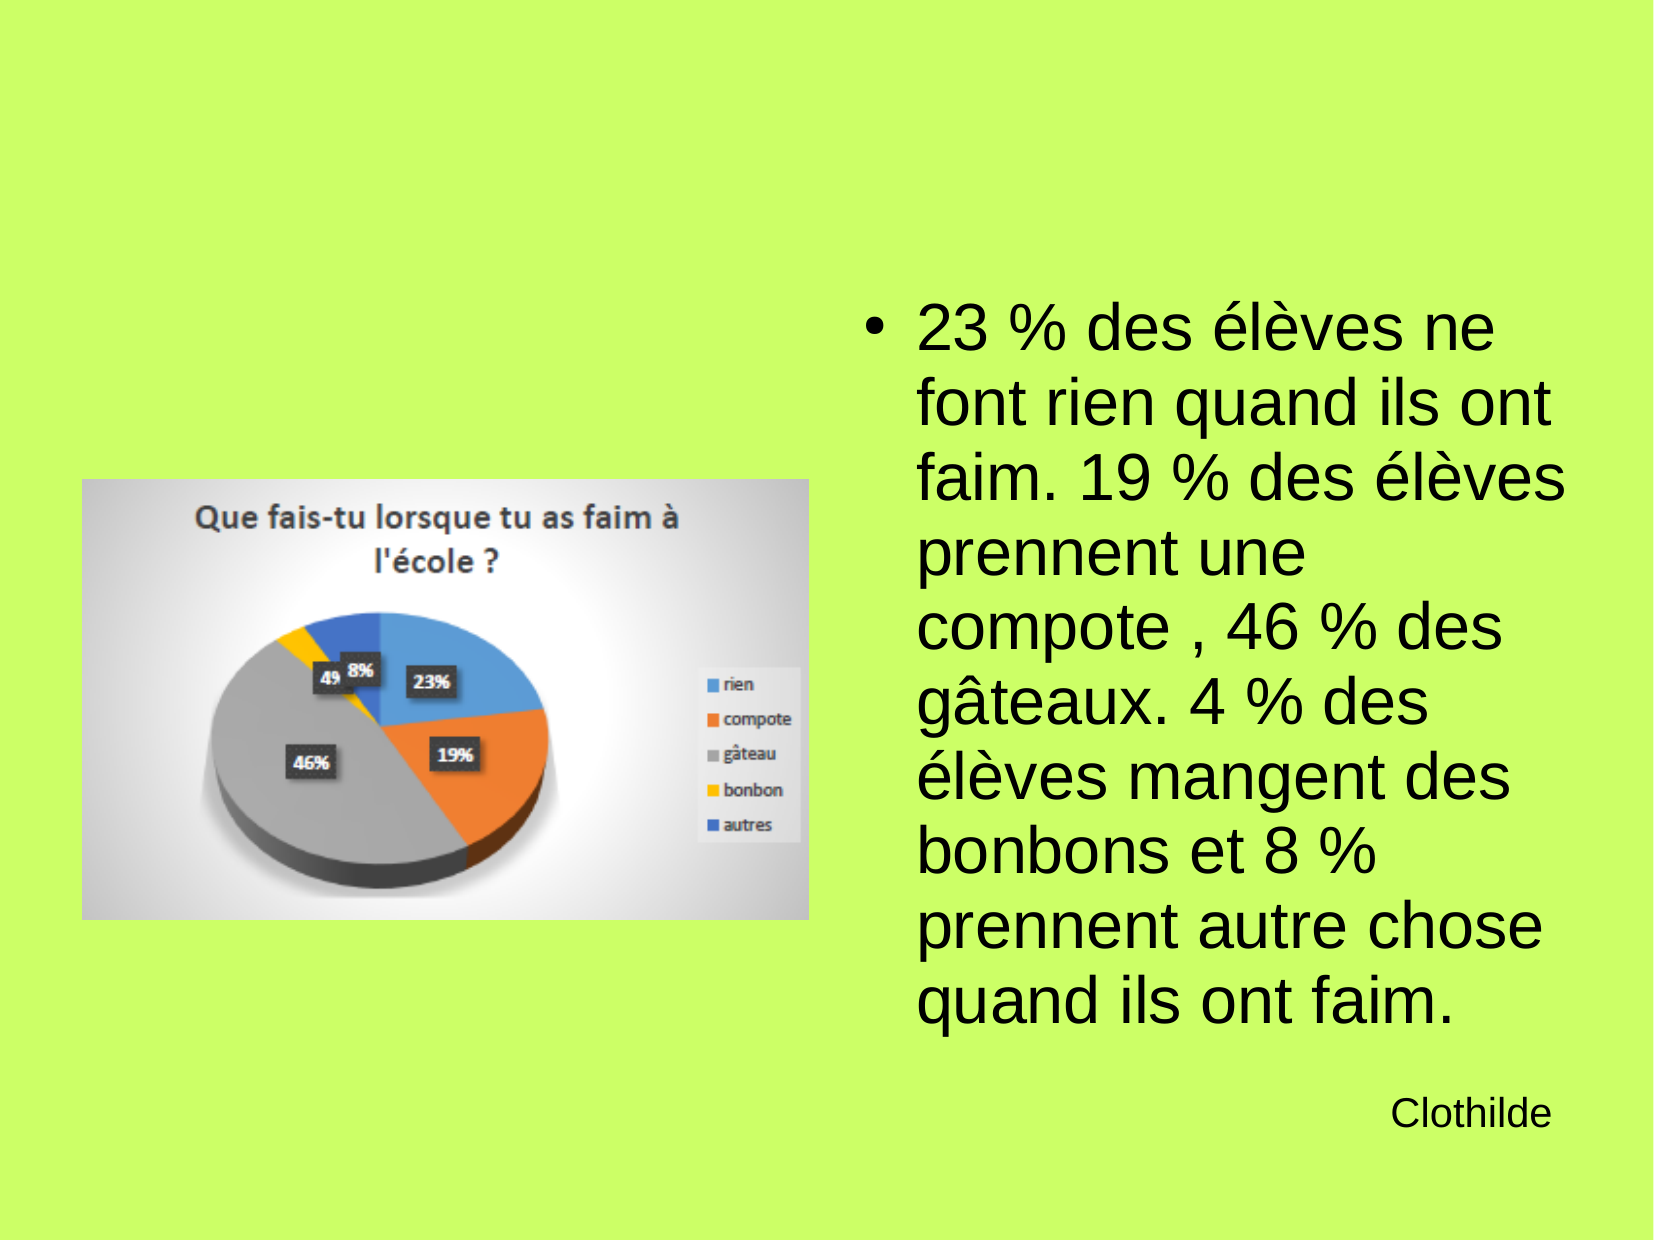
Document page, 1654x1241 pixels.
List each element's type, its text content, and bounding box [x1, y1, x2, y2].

picture [82, 479, 809, 920]
list 23 % des élèves ne font rien quand ils ont faim. 19 % des élèves prennent une compote , 46 % des gâteaux. 4 % des élèves mangent des bonbons et 8 % prennent autre chose quand ils ont faim. Clothilde [845, 290, 1572, 1143]
